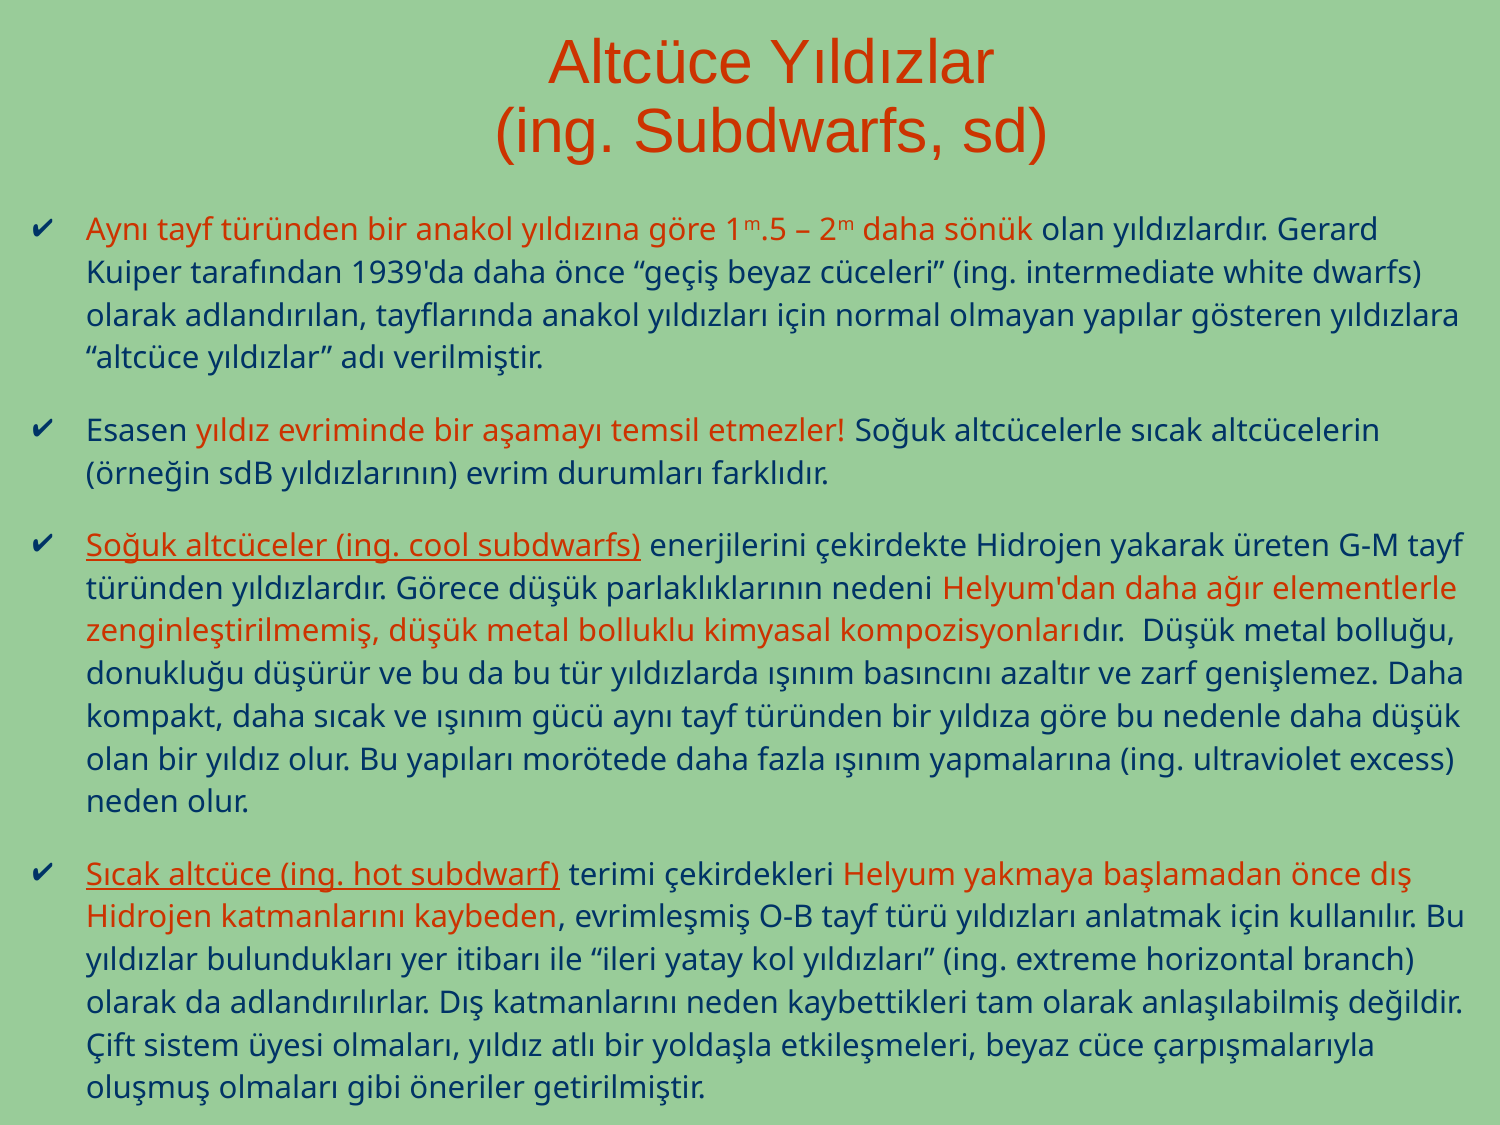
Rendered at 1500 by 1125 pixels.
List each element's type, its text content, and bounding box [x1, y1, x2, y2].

list Aynı tayf türünden bir anakol yıldızına göre 1m.5 – 2m daha sönük olan yıldızlardır. Gerard Kuiper tarafından 1939'da daha önce “geçiş beyaz cüceleri” (ing. intermediate white dwarfs) olarak adlandırılan, tayflarında anakol yıldızları için normal olmayan yapılar gösteren yıldızlara “altcüce yıldızlar” adı verilmiştir. Esasen yıldız evriminde bir aşamayı temsil etmezler! Soğuk altcücelerle sıcak altcücelerin (örneğin sdB yıldızlarının) evrim durumları farklıdır. Soğuk altcüceler (ing. cool subdwarfs) enerjilerini çekirdekte Hidrojen yakarak üreten G-M tayf türünden yıldızlardır. Görece düşük parlaklıklarının nedeni Helyum'dan daha ağır elementlerle zenginleştirilmemiş, düşük metal bolluklu kimyasal kompozisyonlarıdır. Düşük metal bolluğu, donukluğu düşürür ve bu da bu tür yıldızlarda ışınım basıncını azaltır ve zarf genişlemez. Daha kompakt, daha sıcak ve ışınım gücü aynı tayf türünden bir yıldıza göre bu nedenle daha düşük olan bir yıldız olur. Bu yapıları morötede daha fazla ışınım yapmalarına (ing. ultraviolet excess) neden olur. Sıcak altcüce (ing. hot subdwarf) terimi çekirdekleri Helyum yakmaya başlamadan önce dış Hidrojen katmanlarını kaybeden, evrimleşmiş O-B tayf türü yıldızları anlatmak için kullanılır. Bu yıldızlar bulundukları yer itibarı ile “ileri yatay kol yıldızları” (ing. extreme horizontal branch) olarak da adlandırılırlar. Dış katmanlarını neden kaybettikleri tam olarak anlaşılabilmiş değildir. Çift sistem üyesi olmaları, yıldız atlı bir yoldaşla etkileşmeleri, beyaz cüce çarpışmalarıyla oluşmuş olmaları gibi öneriler getirilmiştir. [15, 207, 1471, 1056]
title Altcüce Yıldızlar (ing. Subdwarfs, sd) [135, 21, 1410, 172]
